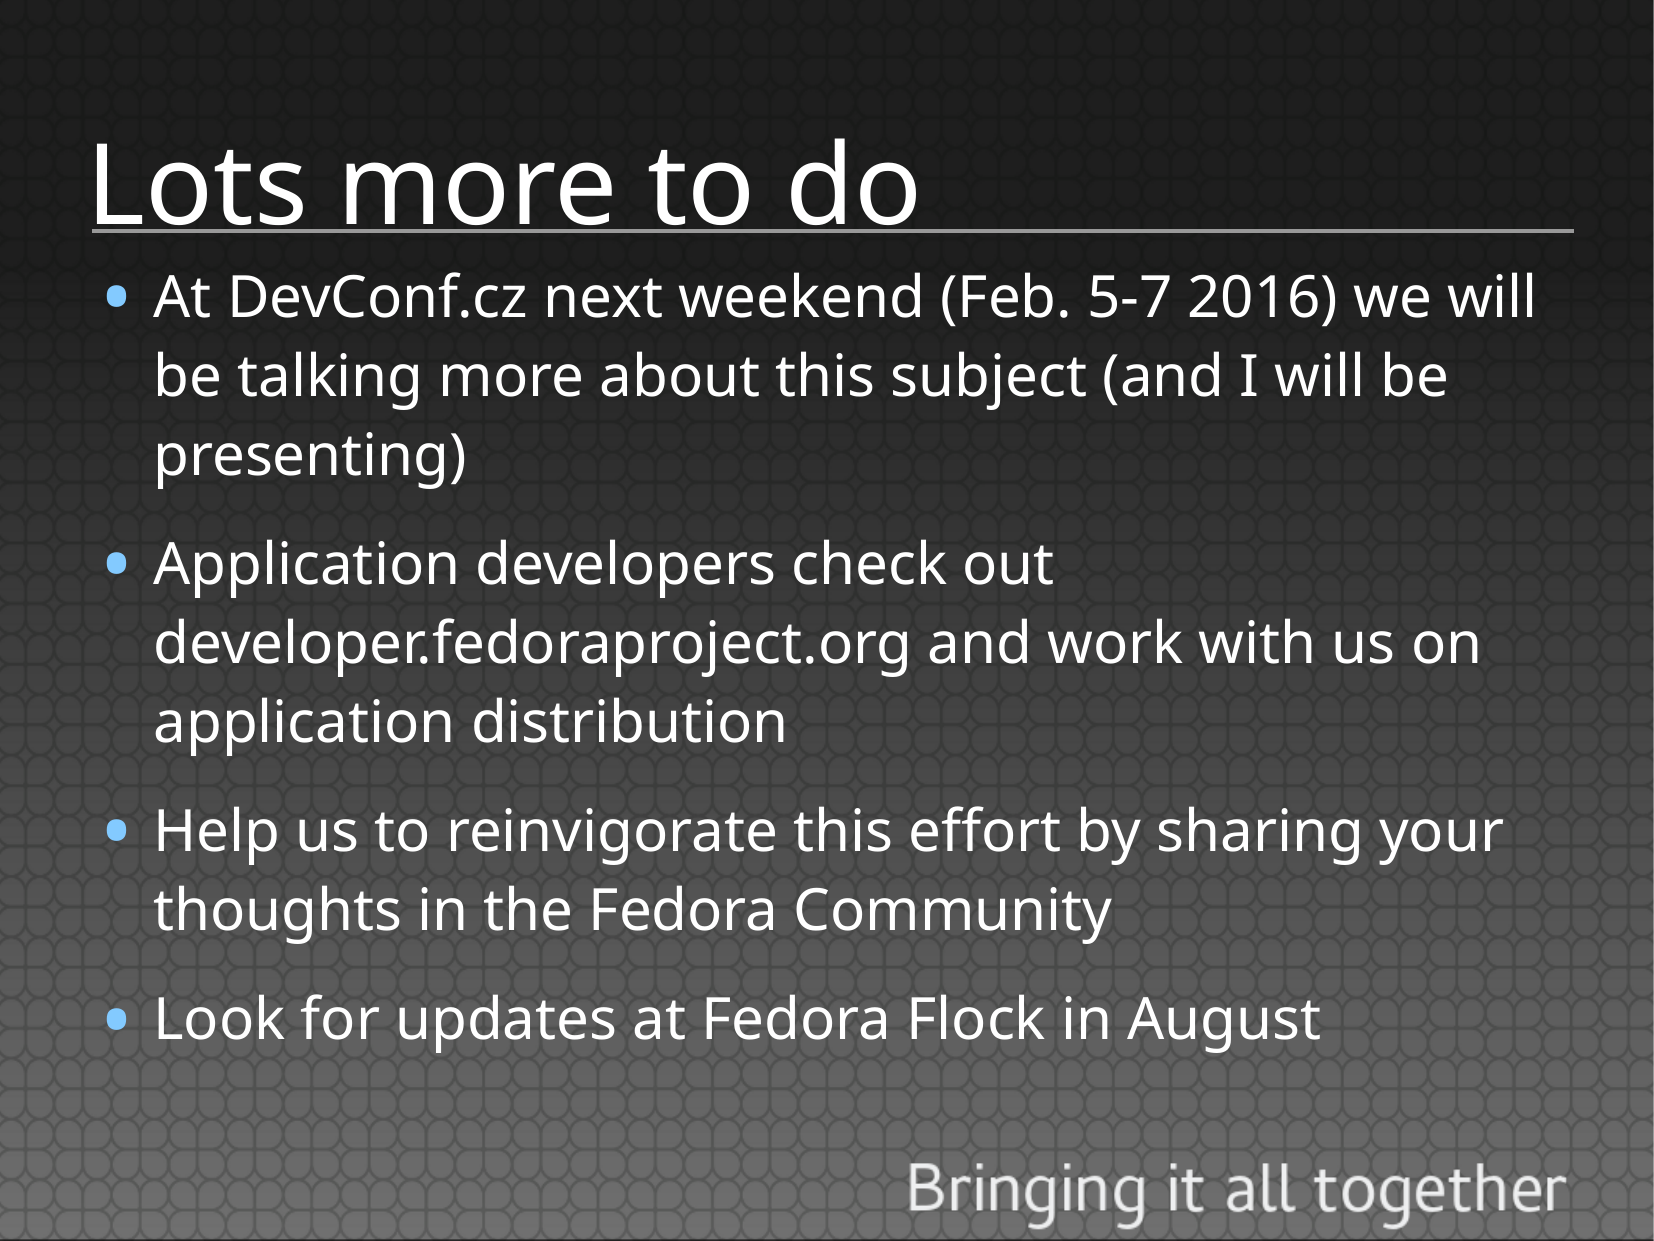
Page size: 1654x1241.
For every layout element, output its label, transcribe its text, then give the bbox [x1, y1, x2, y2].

list At DevConf.cz next weekend (Feb. 5-7 2016) we will be talking more about this subject (and I will be presenting) Application developers check out developer.fedoraproject.org and work with us on application distribution Help us to reinvigorate this effort by sharing your thoughts in the Fedora Community Look for updates at Fedora Flock in August [82, 254, 1571, 975]
picture [0, 0, 1654, 1241]
title Lots more to do [86, 112, 1576, 249]
